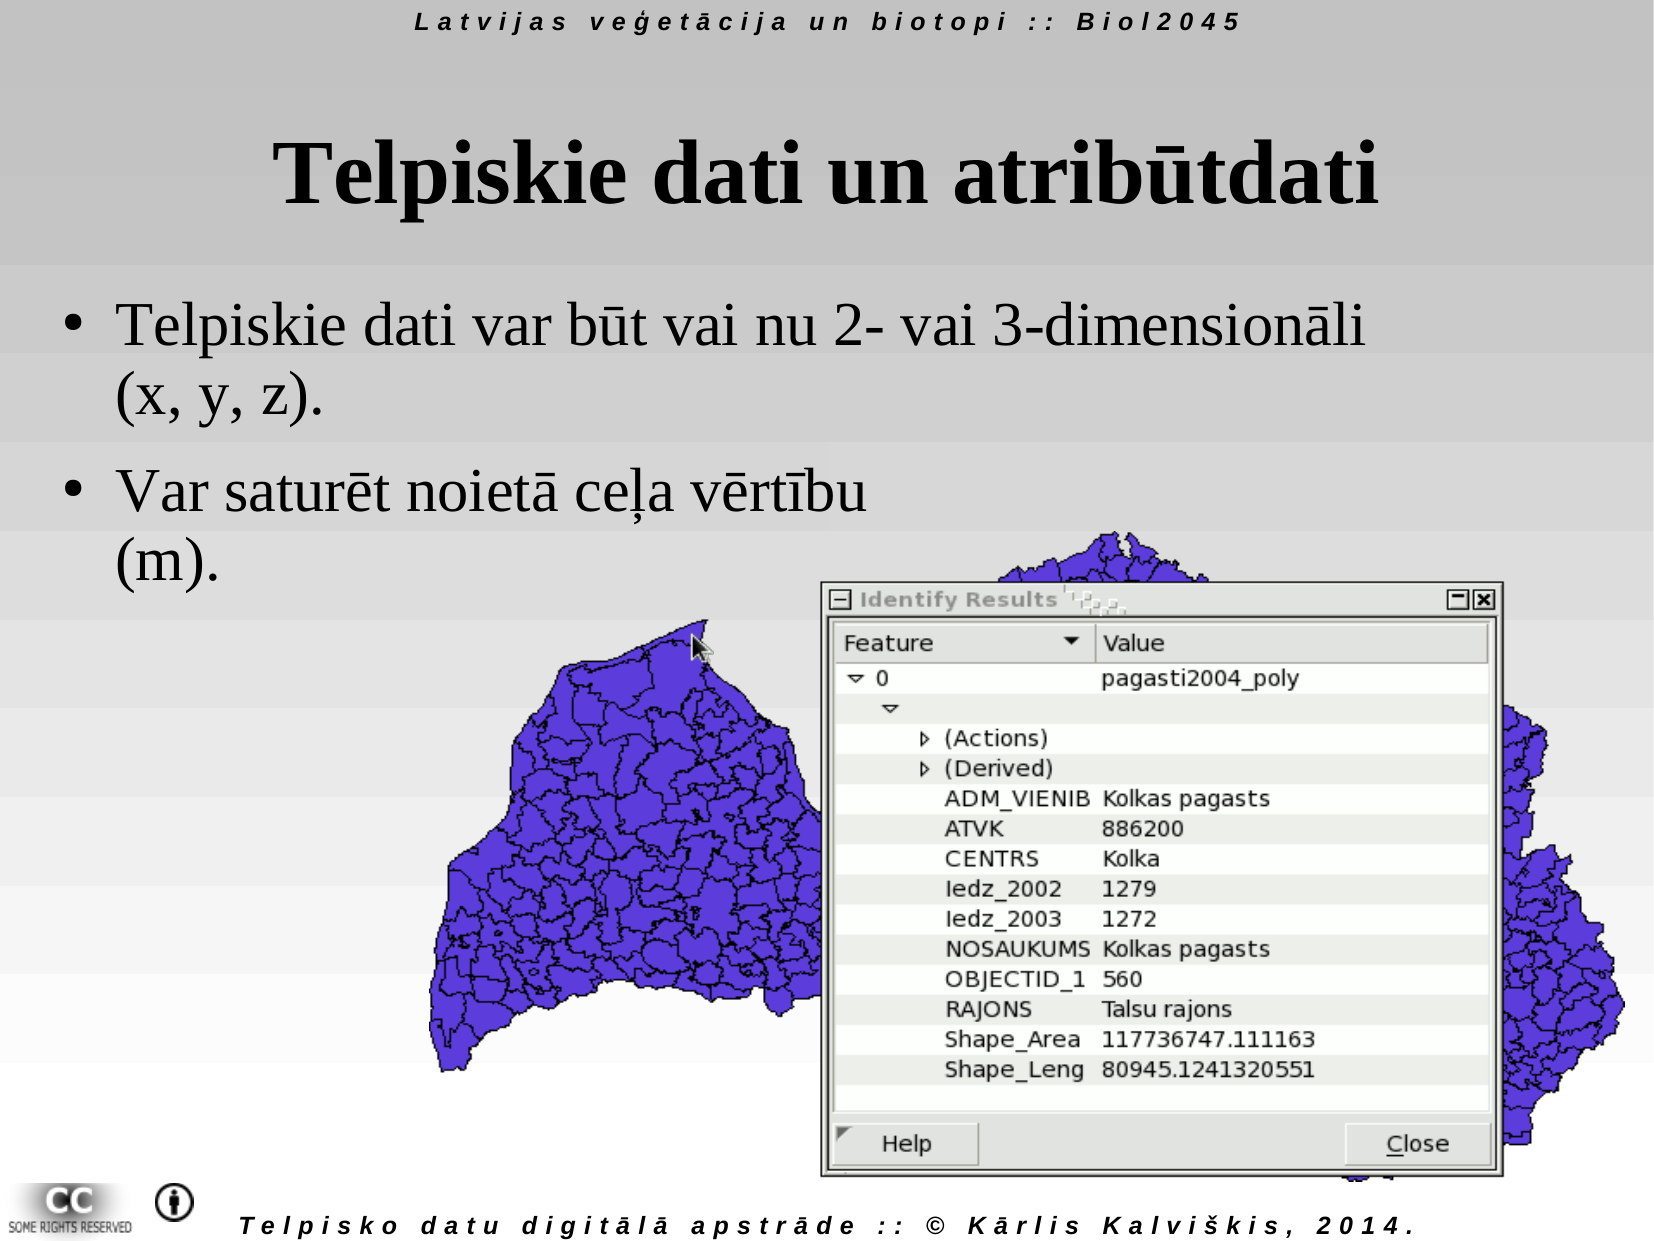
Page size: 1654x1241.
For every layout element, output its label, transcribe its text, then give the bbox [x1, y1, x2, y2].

picture [0, 0, 1654, 1241]
list Telpiskie dati var būt vai nu 2- vai 3-dimensionāli (x, y, z). Var saturēt noietā ceļa vērtību (m). [44, 289, 1610, 1113]
title Telpiskie dati un atribūtdati [29, 49, 1625, 296]
